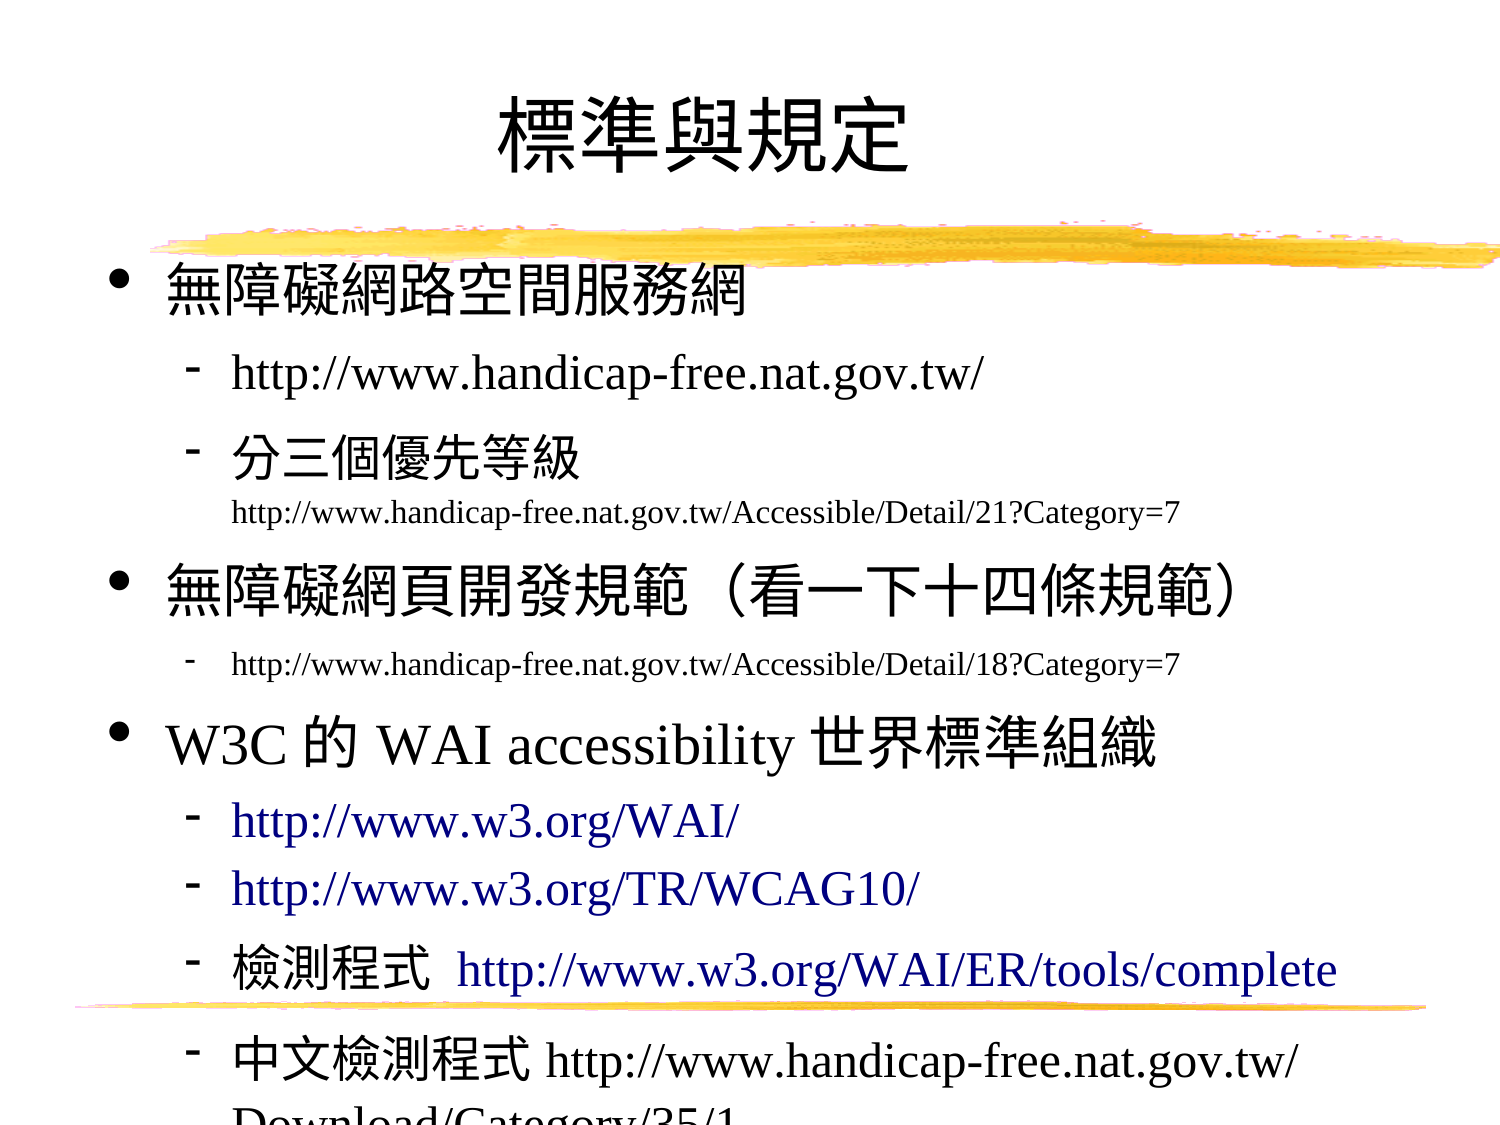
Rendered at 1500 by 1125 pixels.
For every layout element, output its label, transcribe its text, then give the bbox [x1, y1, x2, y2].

picture [1385, 999, 1426, 1013]
picture [75, 999, 109, 1013]
picture [150, 215, 1500, 279]
title 標準與規定 [66, 30, 1342, 231]
list 無障礙網路空間服務網 http://www.handicap-free.nat.gov.tw/ 分三個優先等級 http://www.handicap-free.nat.gov.tw/Accessible/Detail/21?Category=7 無障礙網頁開發規範（看一下十四條規範） http://www.handicap-free.nat.gov.tw/Accessible/Detail/18?Category=7 W3C的WAI accessibility世界標準組織 http://www.w3.org/WAI/ http://www.w3.org/TR/WCAG10/ 檢測程式 http://www.w3.org/WAI/ER/tools/complete 中文檢測程式http://www.handicap-free.nat.gov.tw/Download/Category/35/1 [109, 243, 1385, 1029]
